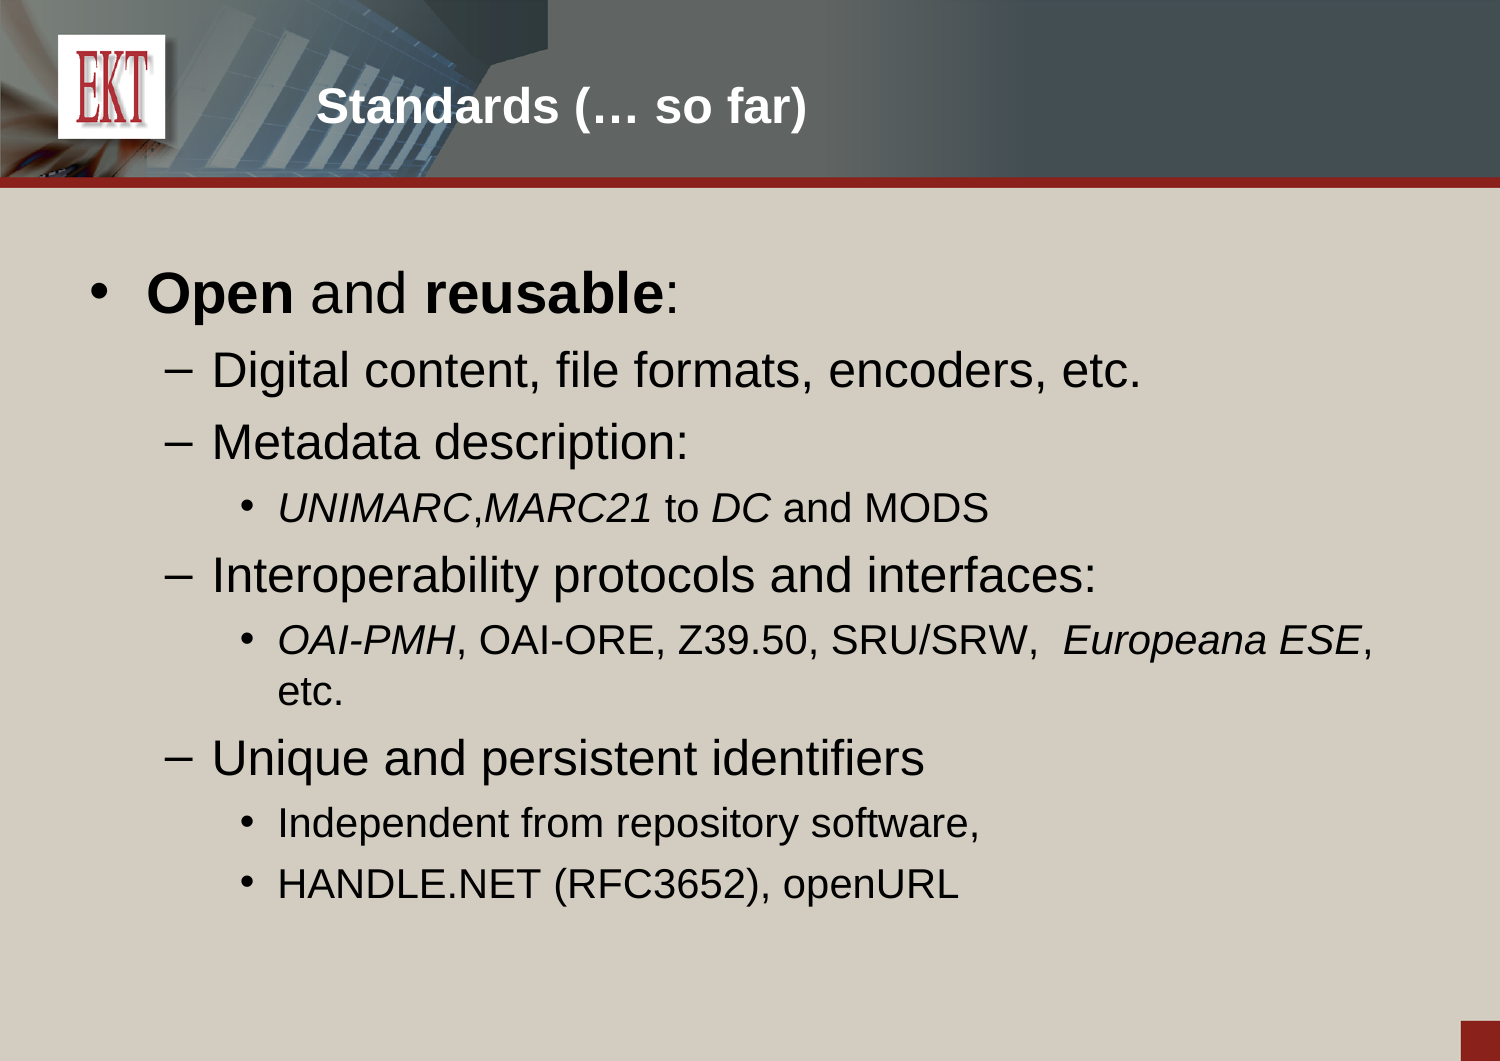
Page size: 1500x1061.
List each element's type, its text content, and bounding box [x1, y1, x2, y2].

picture [0, 0, 1500, 1061]
title Standards (… so far) [301, 42, 1426, 165]
list Open and reusable: Digital content, file formats, encoders, etc. Metadata description: UNIMARC,MARC21 to DC and MODS Interoperability protocols and interfaces: OAI-PMH, OAI-ORE, Z39.50, SRU/SRW, Europeana ESE, etc. Unique and persistent identifiers Independent from repository software, HANDLE.NET (RFC3652), openURL [75, 247, 1426, 949]
